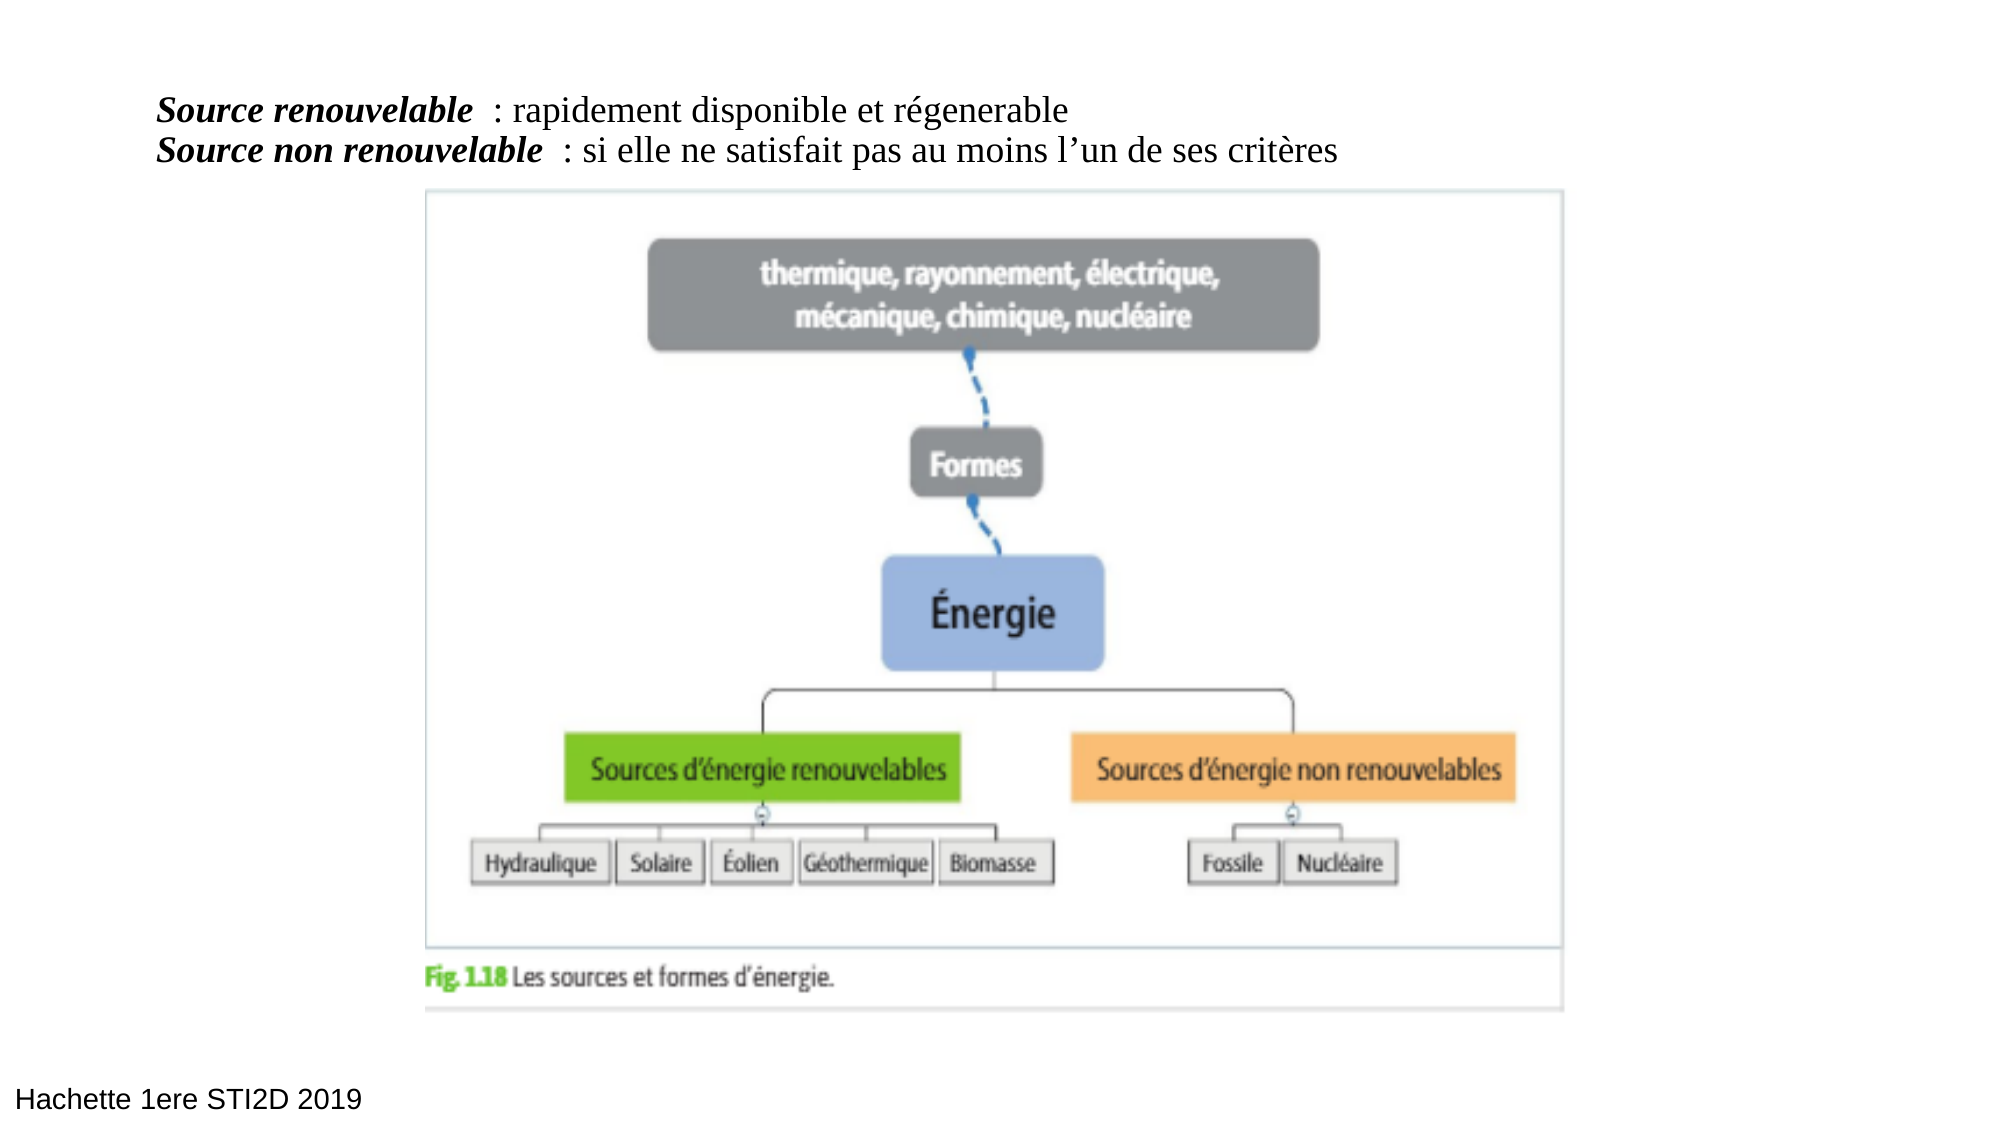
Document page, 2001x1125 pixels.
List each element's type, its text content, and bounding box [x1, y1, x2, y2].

text_box Hachette 1ere STI2D 2019 [0, 1075, 390, 1125]
title Source renouvelable : rapidement disponible et régenerable Source non renouvelable : si elle ne satisfait pas au moins l’un de ses critères [141, 82, 1867, 301]
picture [425, 188, 1579, 1016]
